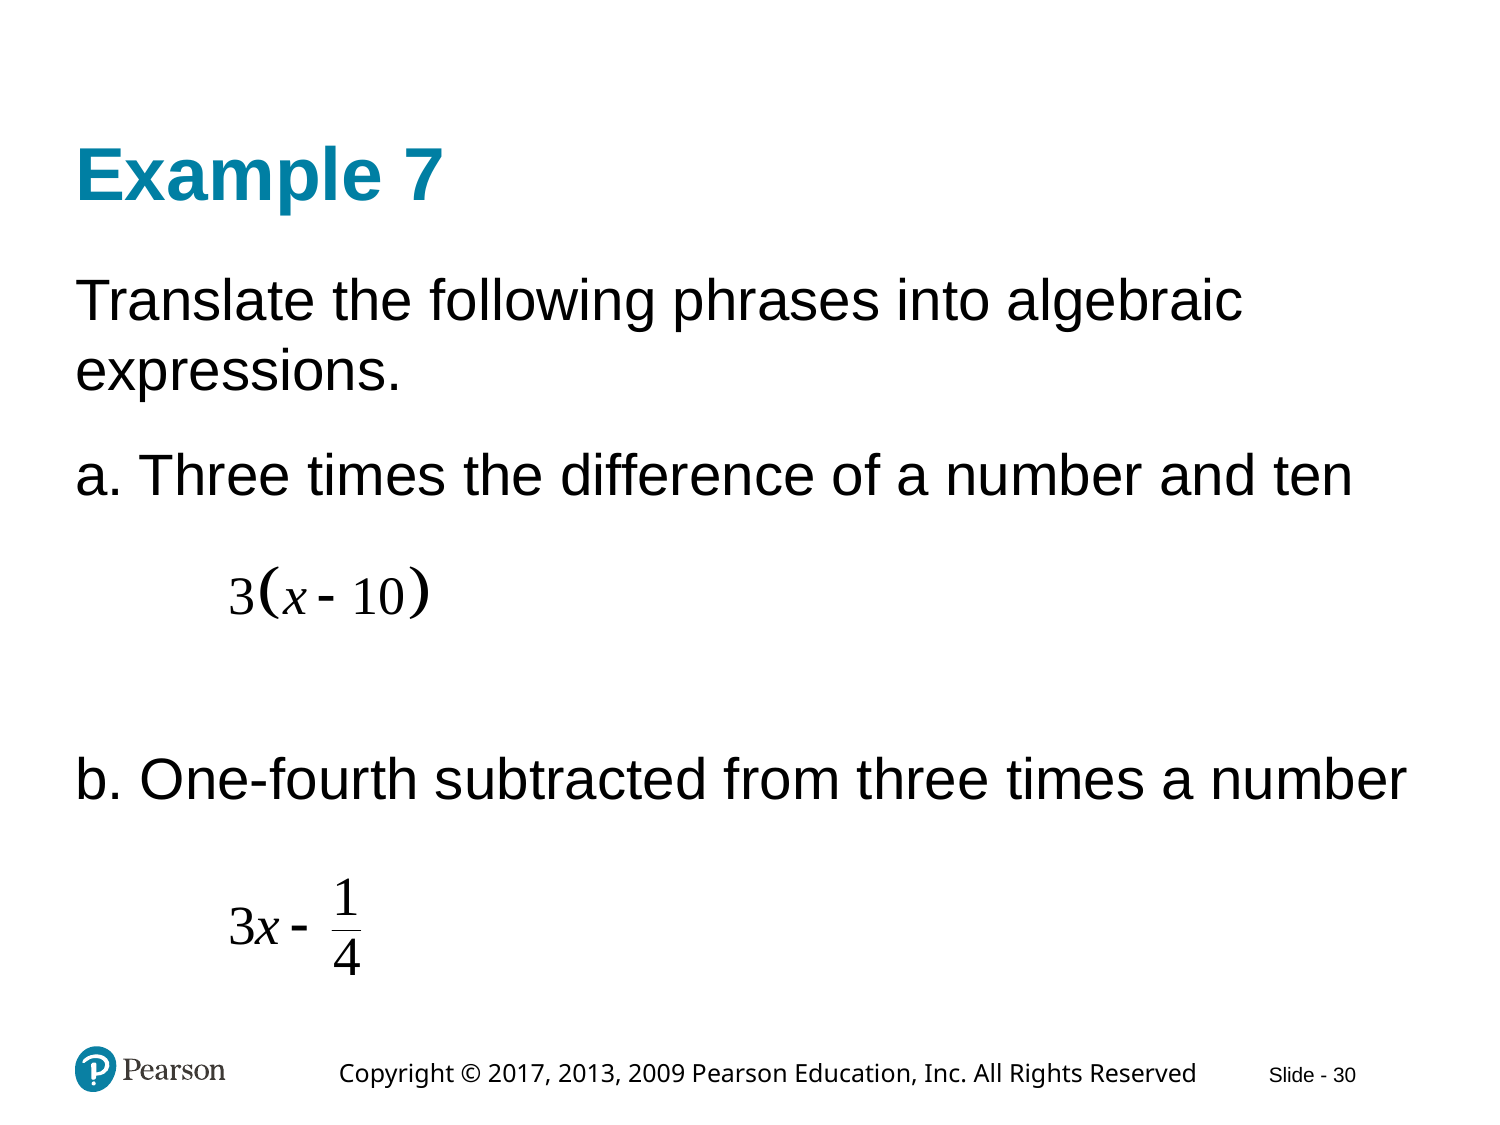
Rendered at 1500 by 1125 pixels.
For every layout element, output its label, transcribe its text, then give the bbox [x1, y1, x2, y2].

chart [227, 867, 366, 981]
list a. Three times the difference of a number and ten [75, 437, 1375, 517]
list b. One-fourth subtracted from three times a number [75, 741, 1425, 818]
title Example 7 [75, 35, 1425, 216]
chart [227, 562, 430, 640]
list Translate the following phrases into algebraic expressions. [75, 262, 1425, 400]
